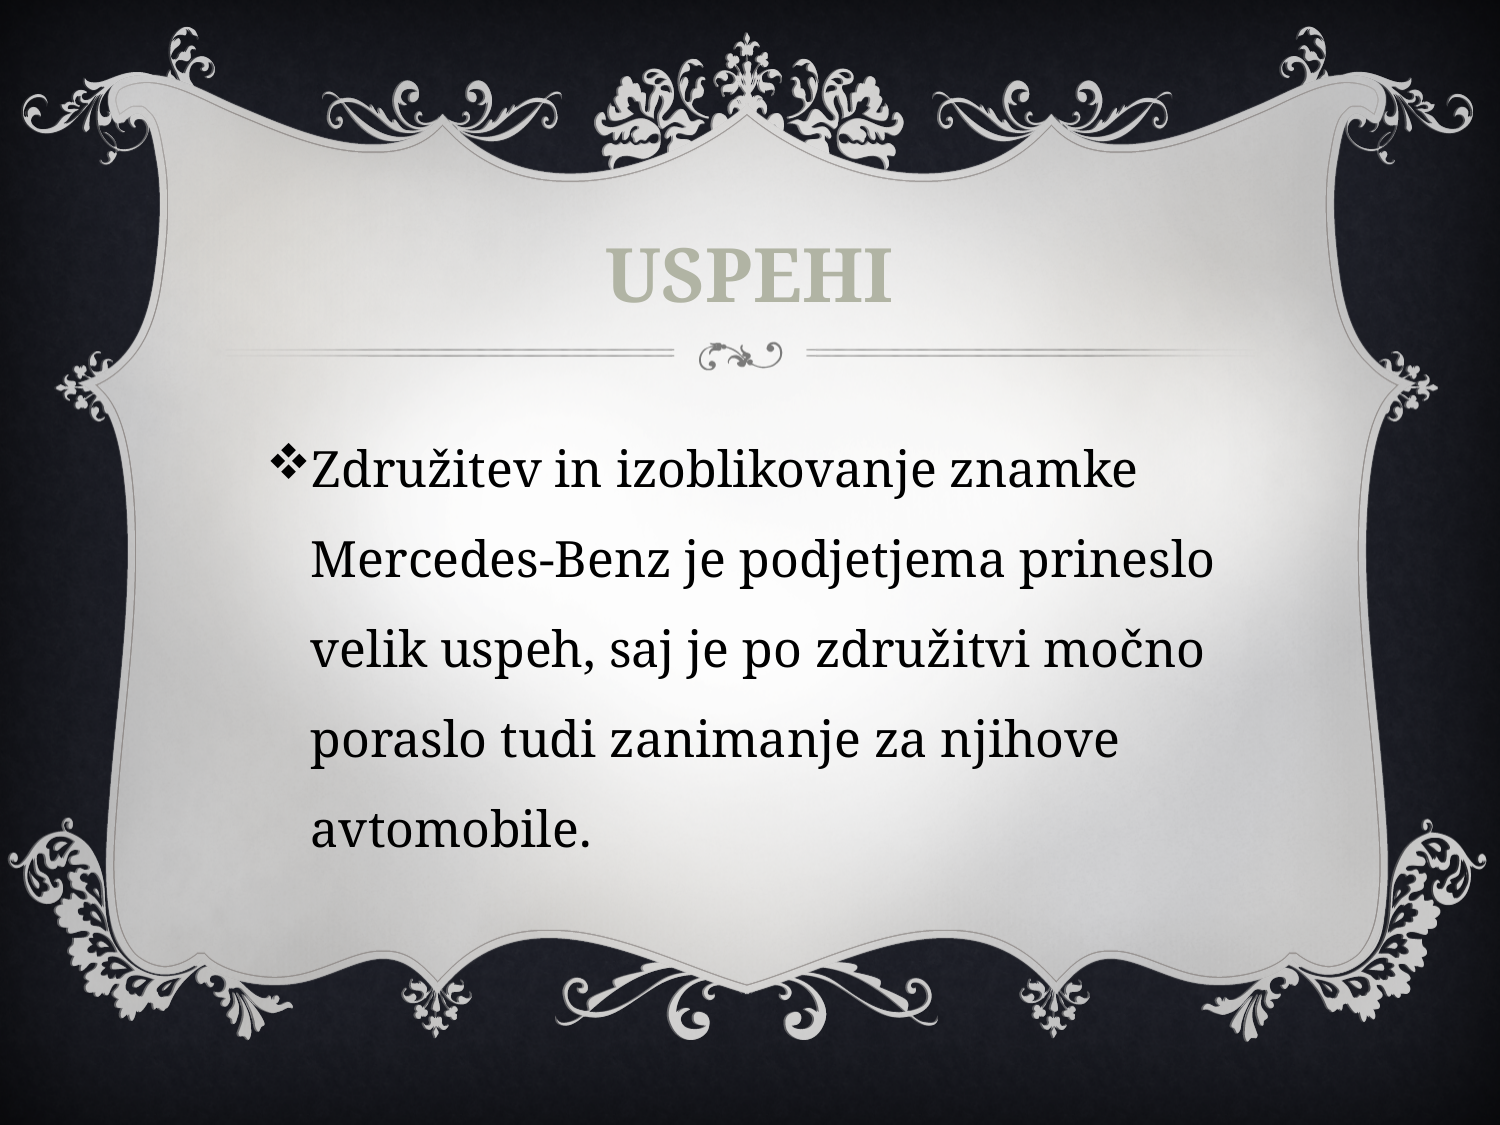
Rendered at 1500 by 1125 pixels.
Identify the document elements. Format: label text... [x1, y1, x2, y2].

list Združitev in izoblikovanje znamke Mercedes-Benz je podjetjema prineslo velik uspeh, saj je po združitvi močno poraslo tudi zanimanje za njihove avtomobile. [225, 399, 1275, 900]
picture [0, 0, 1500, 1125]
title uspehi [225, 212, 1275, 325]
